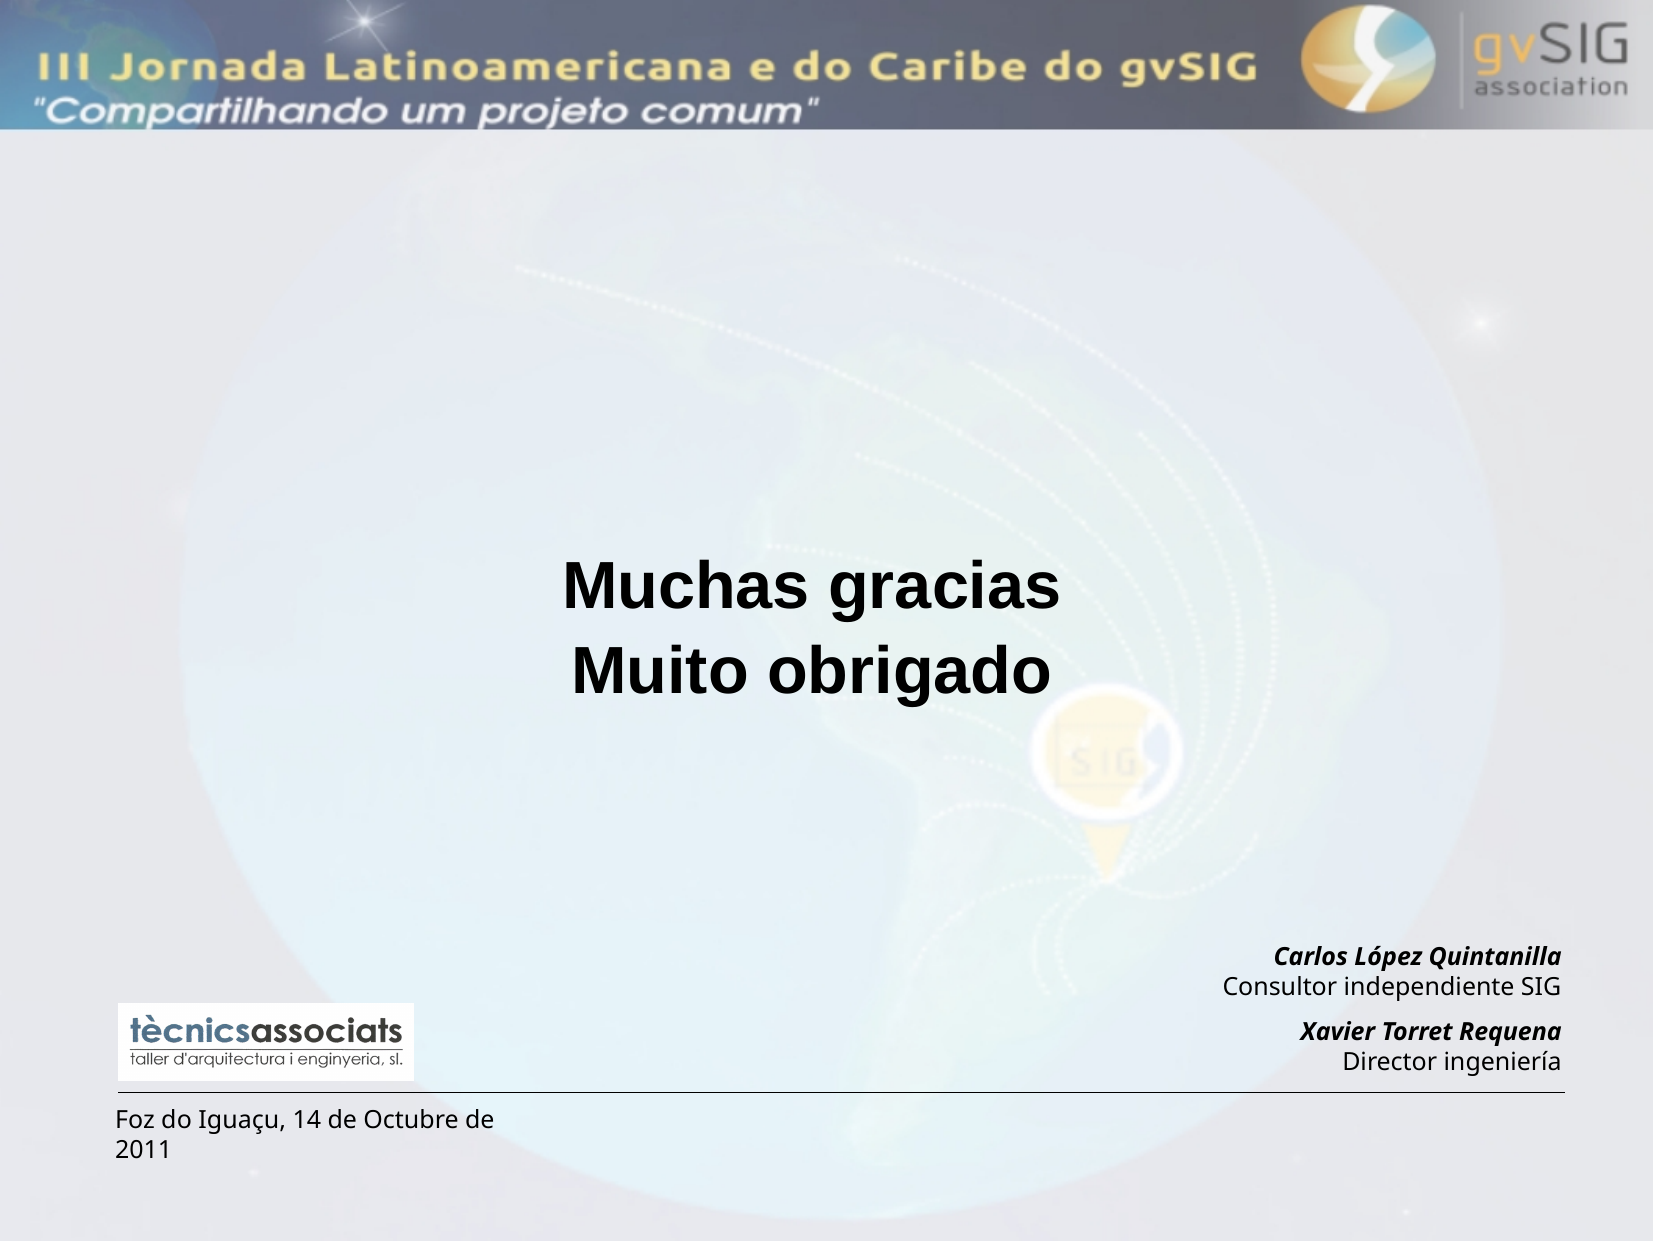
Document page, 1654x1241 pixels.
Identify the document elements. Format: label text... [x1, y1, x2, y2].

picture [0, 0, 1653, 1241]
subtitle Muchas gracias Muito obrigado [472, 547, 1152, 708]
title Foz do Iguaçu, 14 de Octubre de 2011 [100, 1095, 562, 1142]
text_box Carlos López Quintanilla Consultor independiente SIG Xavier Torret Requena Director ingeniería [1080, 933, 1577, 1063]
